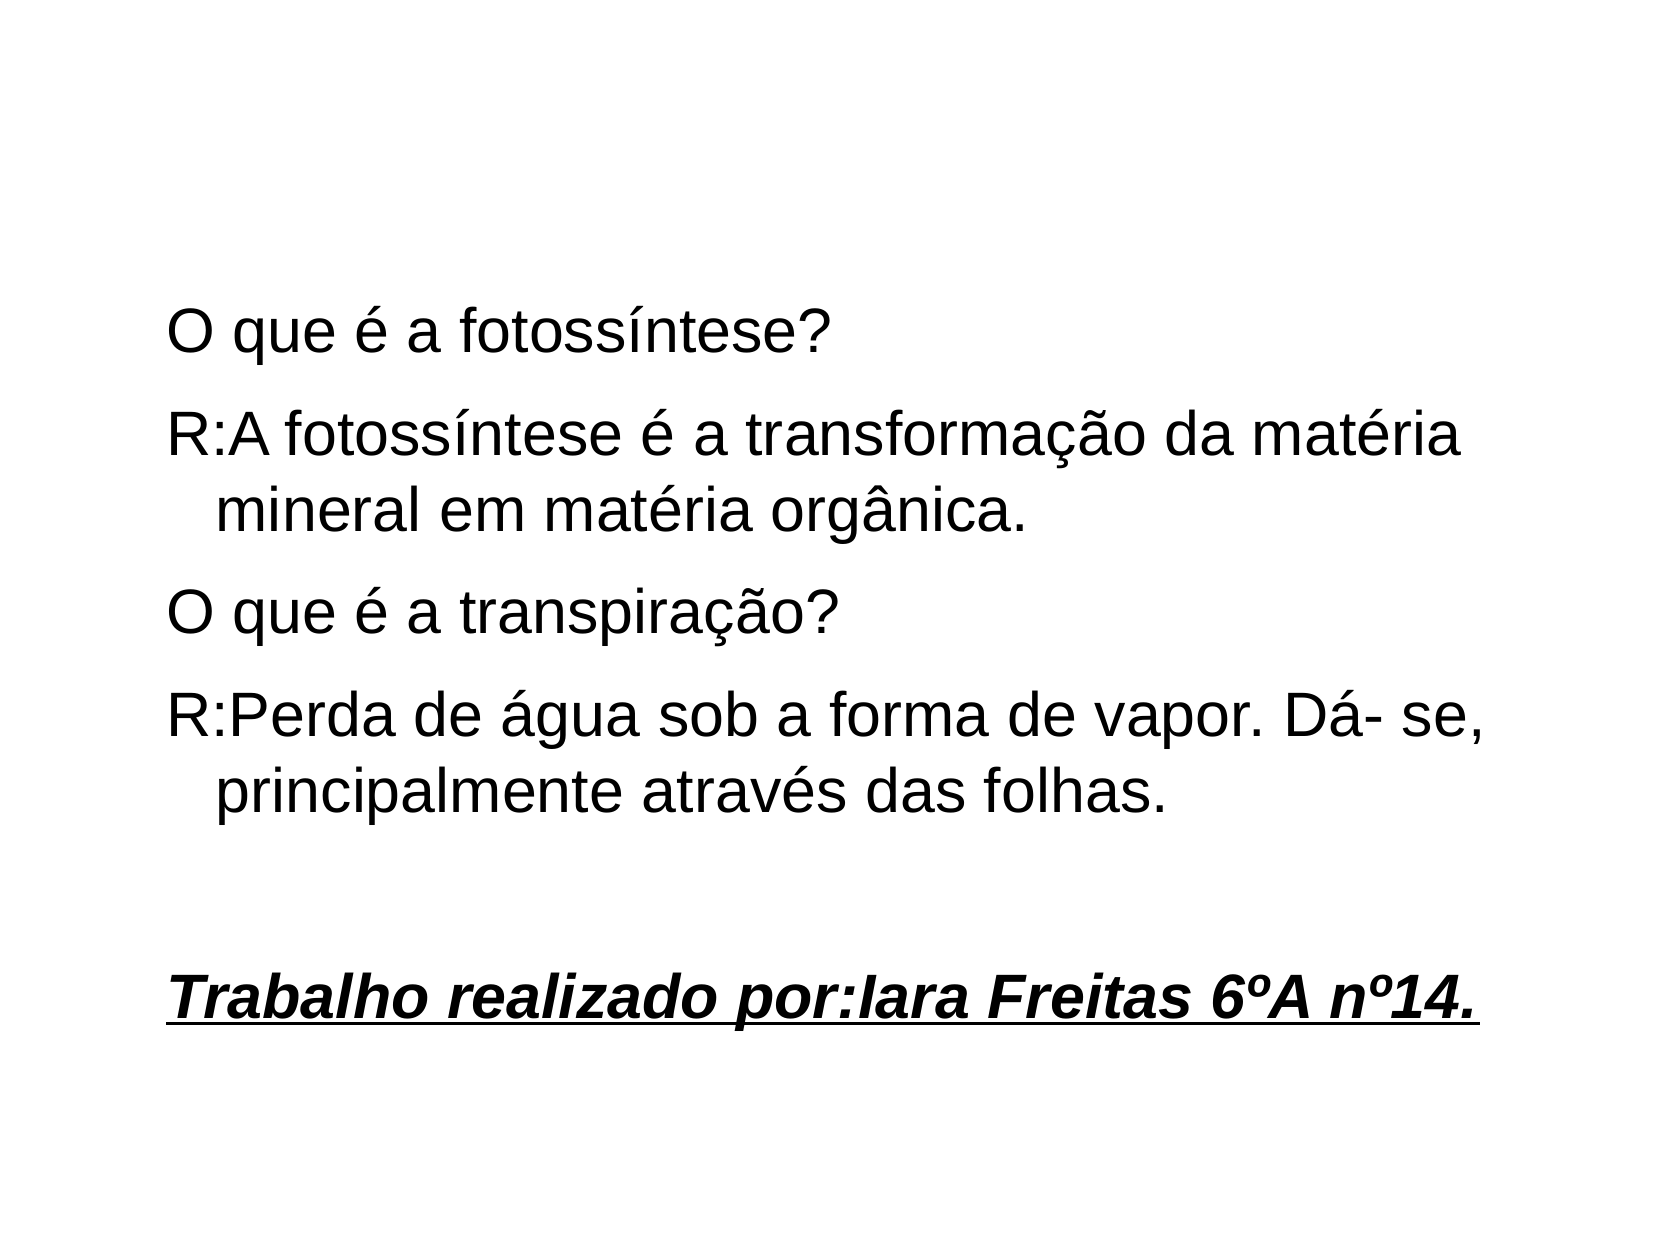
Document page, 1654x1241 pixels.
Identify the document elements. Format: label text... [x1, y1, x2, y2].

list O que é a fotossíntese? R:A fotossíntese é a transformação da matéria mineral em matéria orgânica. O que é a transpiração? R:Perda de água sob a forma de vapor. Dá- se, principalmente através das folhas. Trabalho realizado por:Iara Freitas 6ºA nº14. [82, 290, 1654, 1141]
